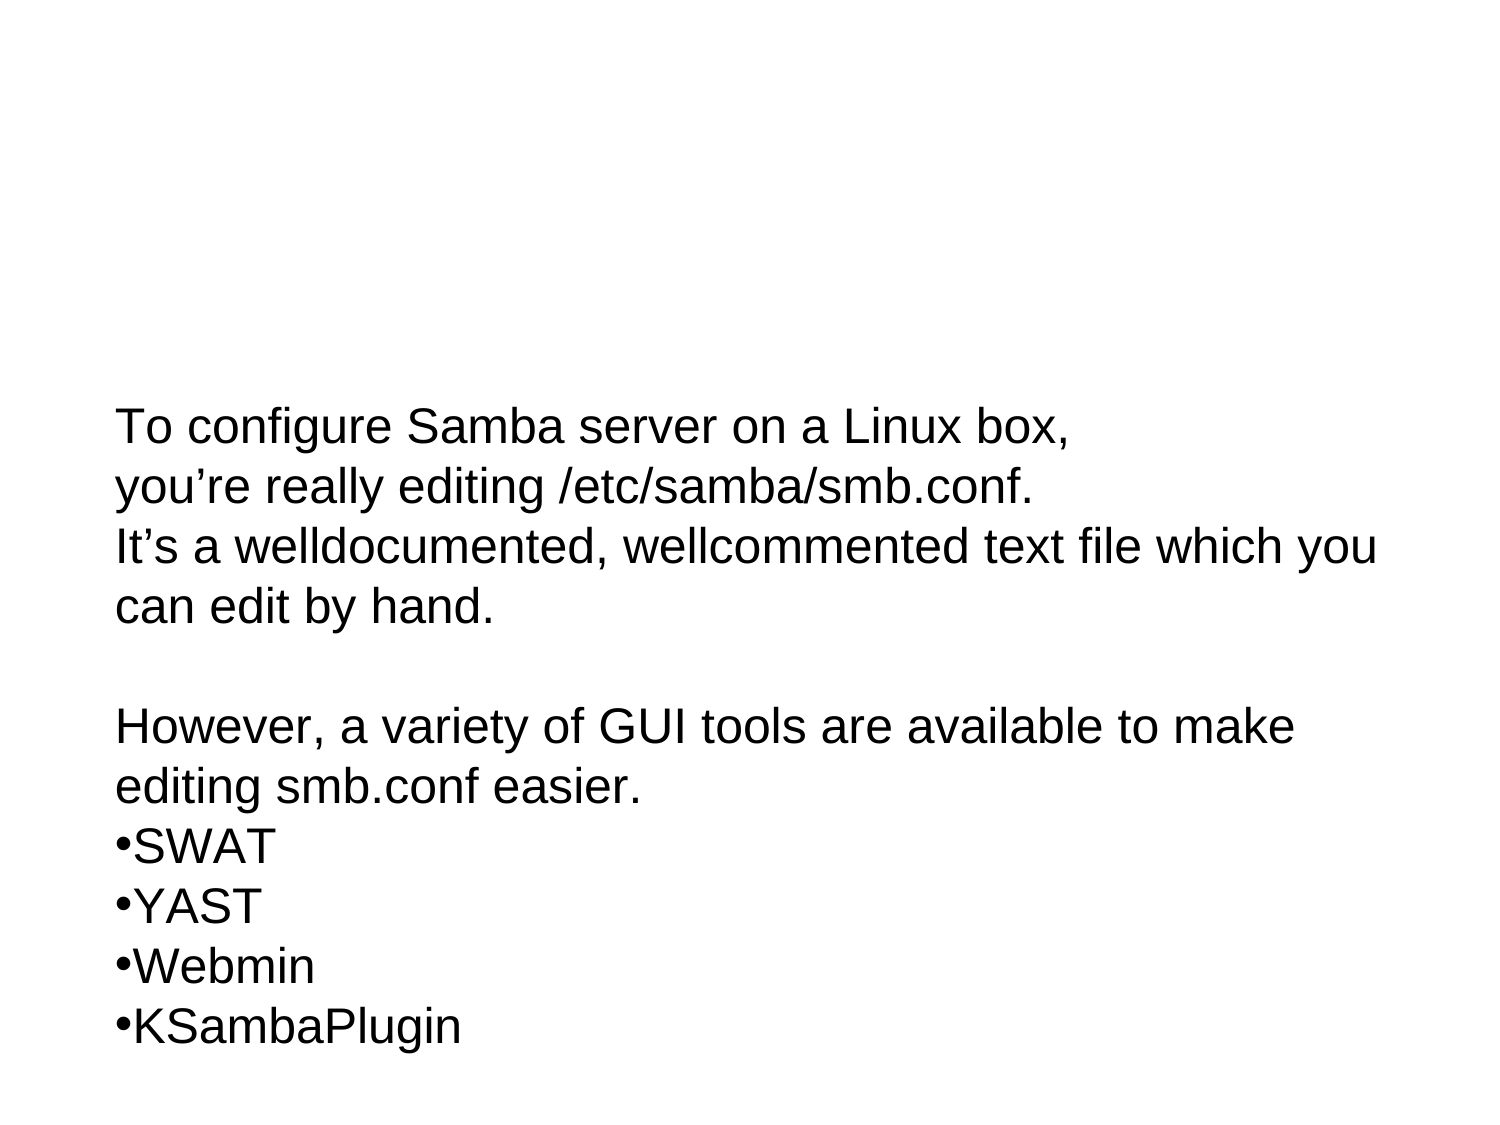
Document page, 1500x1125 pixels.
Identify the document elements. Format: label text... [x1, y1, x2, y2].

text_box To configure Samba server on a Linux box, you’re really editing /etc/samba/smb.conf. It’s a welldocumented, wellcommented text file which you can edit by hand. However, a variety of GUI tools are available to make editing smb.conf easier. SWAT YAST Webmin KSambaPlugin [100, 385, 1436, 1061]
